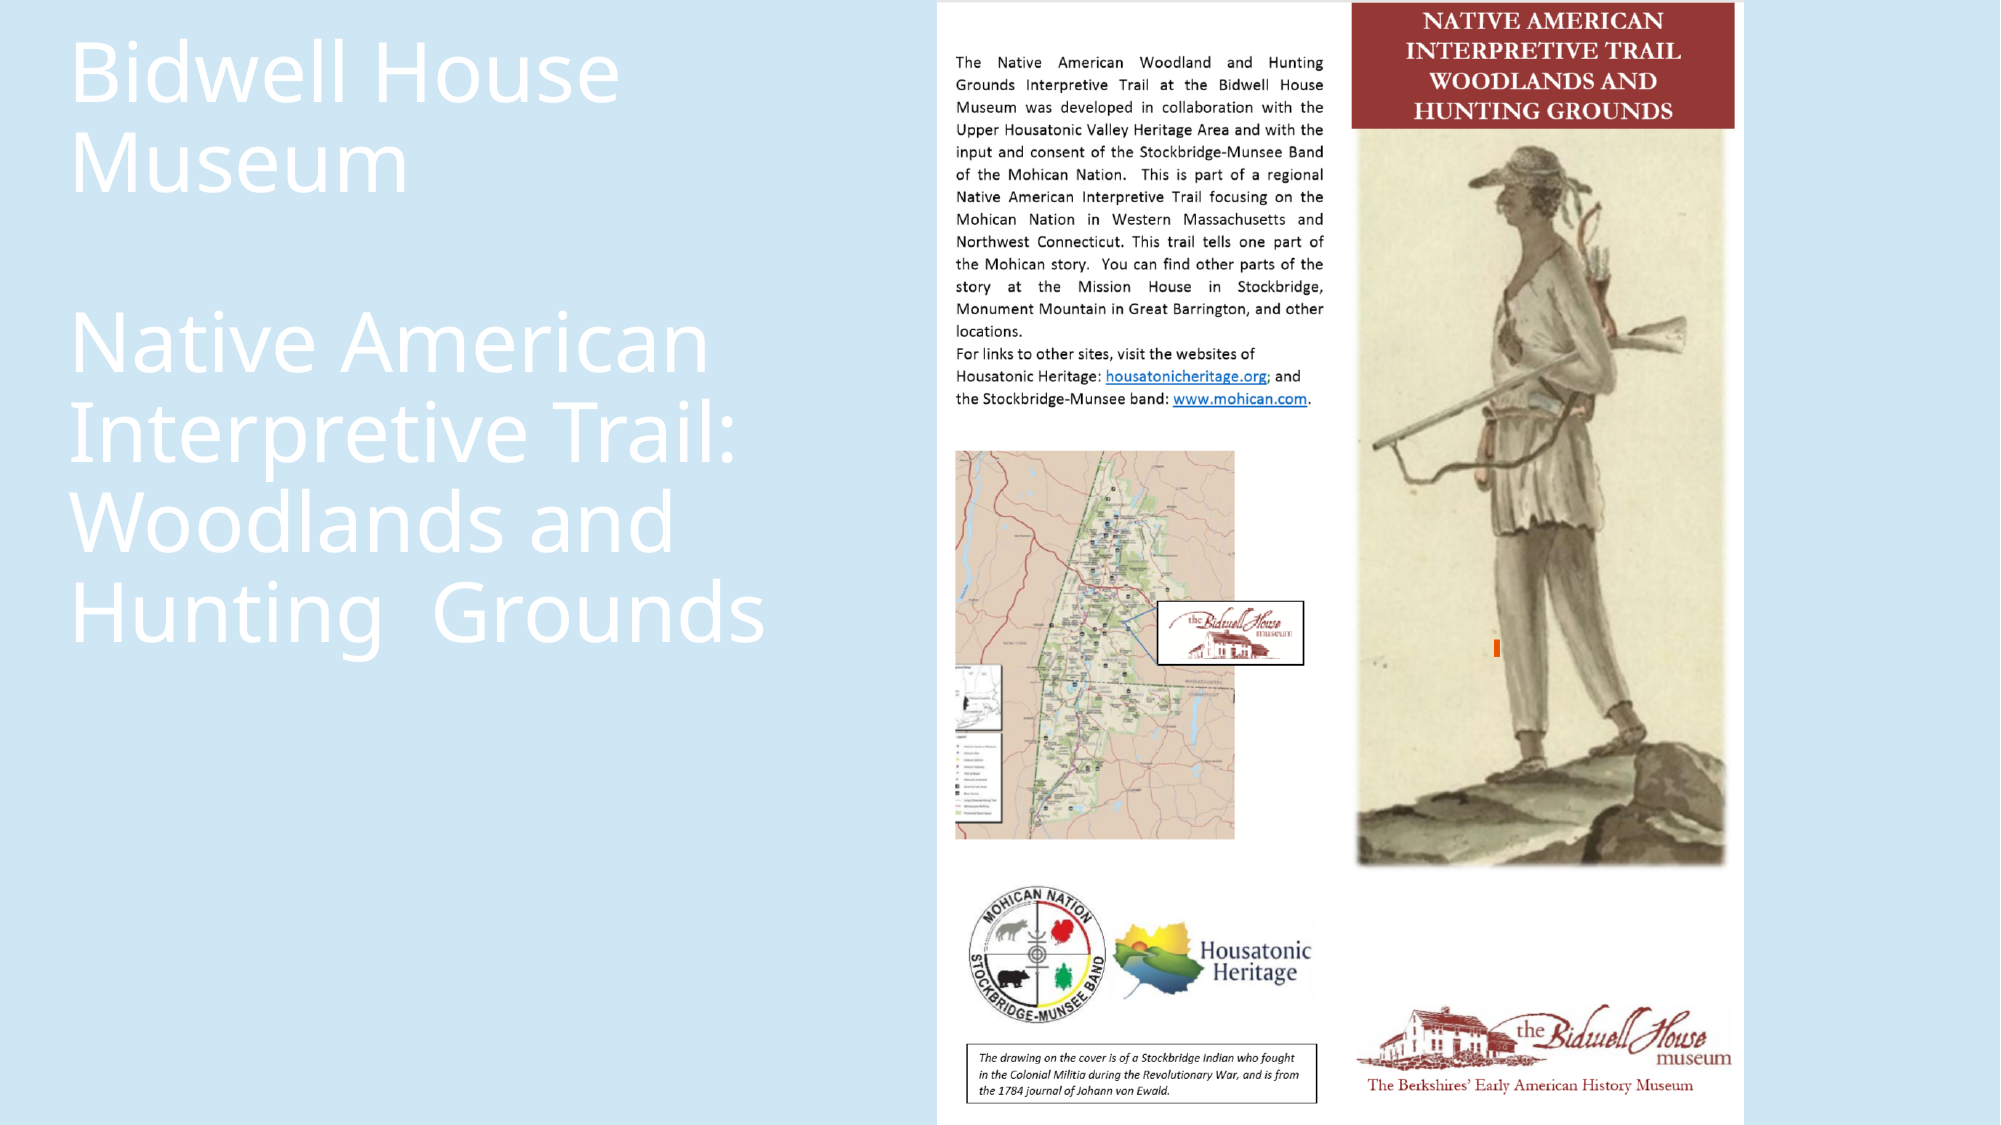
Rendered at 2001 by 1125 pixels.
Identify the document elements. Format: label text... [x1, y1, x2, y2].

picture [937, 0, 1744, 1125]
title Bidwell House Museum Native American Interpretive Trail: Woodlands and Hunting Grounds [53, 23, 931, 1088]
